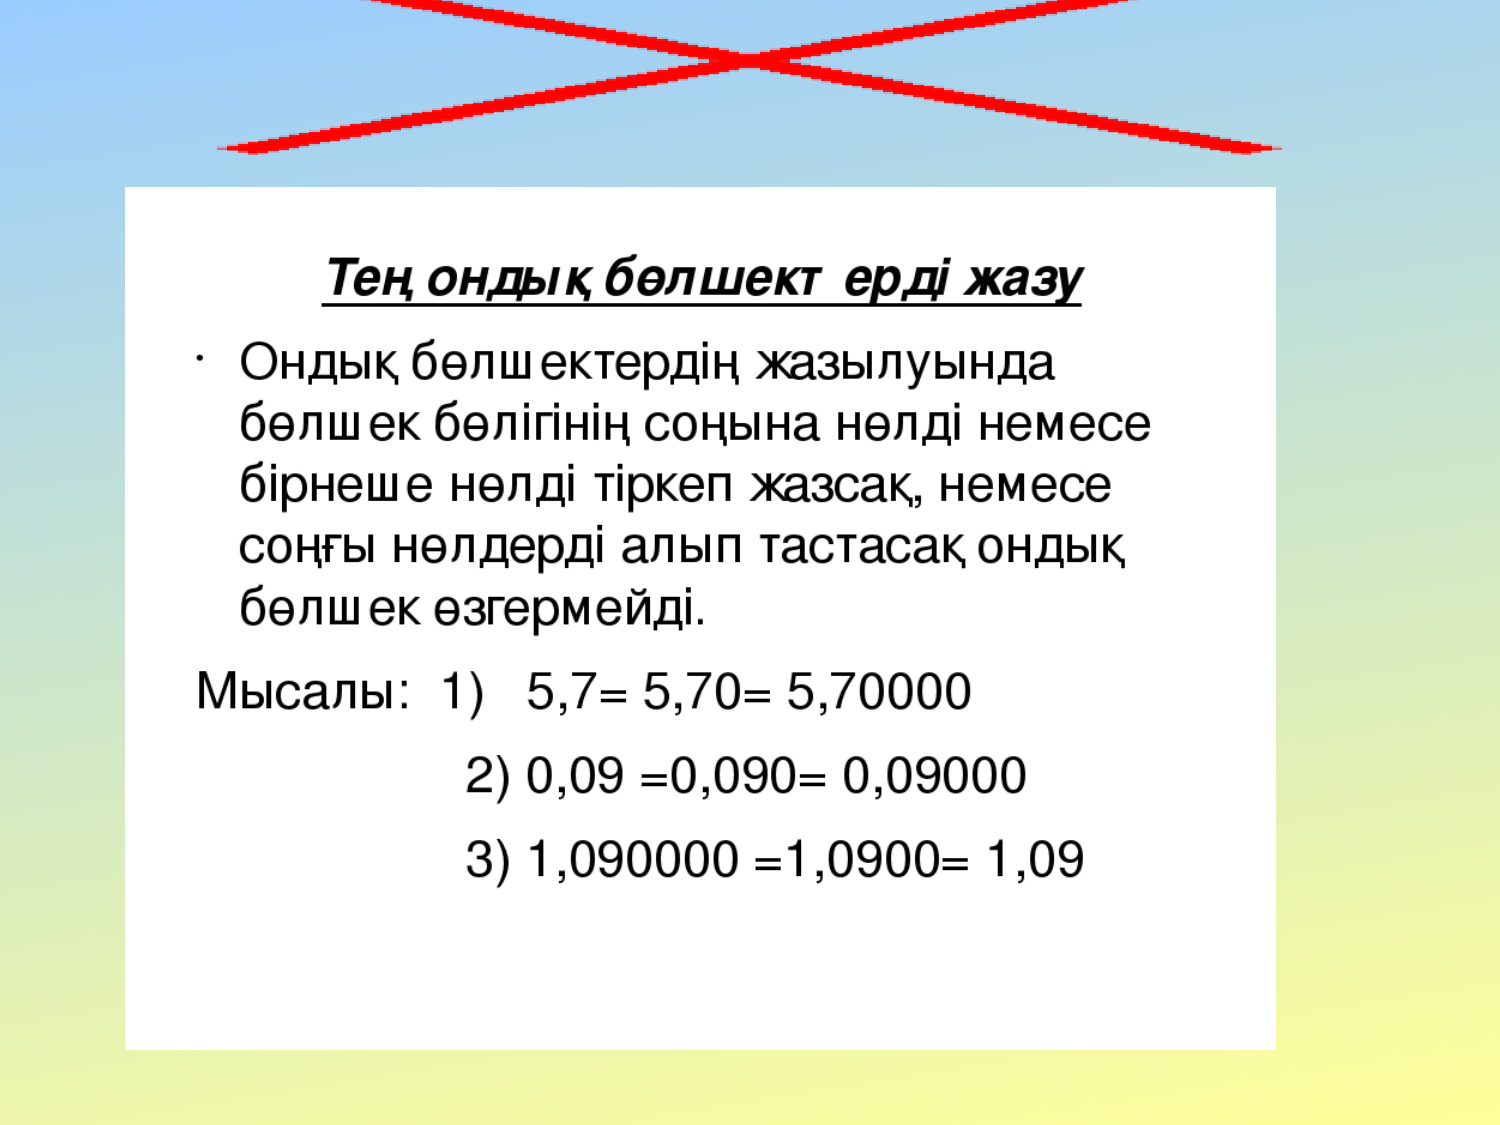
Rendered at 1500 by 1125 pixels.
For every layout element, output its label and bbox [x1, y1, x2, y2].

chart [187, 0, 1313, 161]
picture [125, 187, 1276, 1051]
